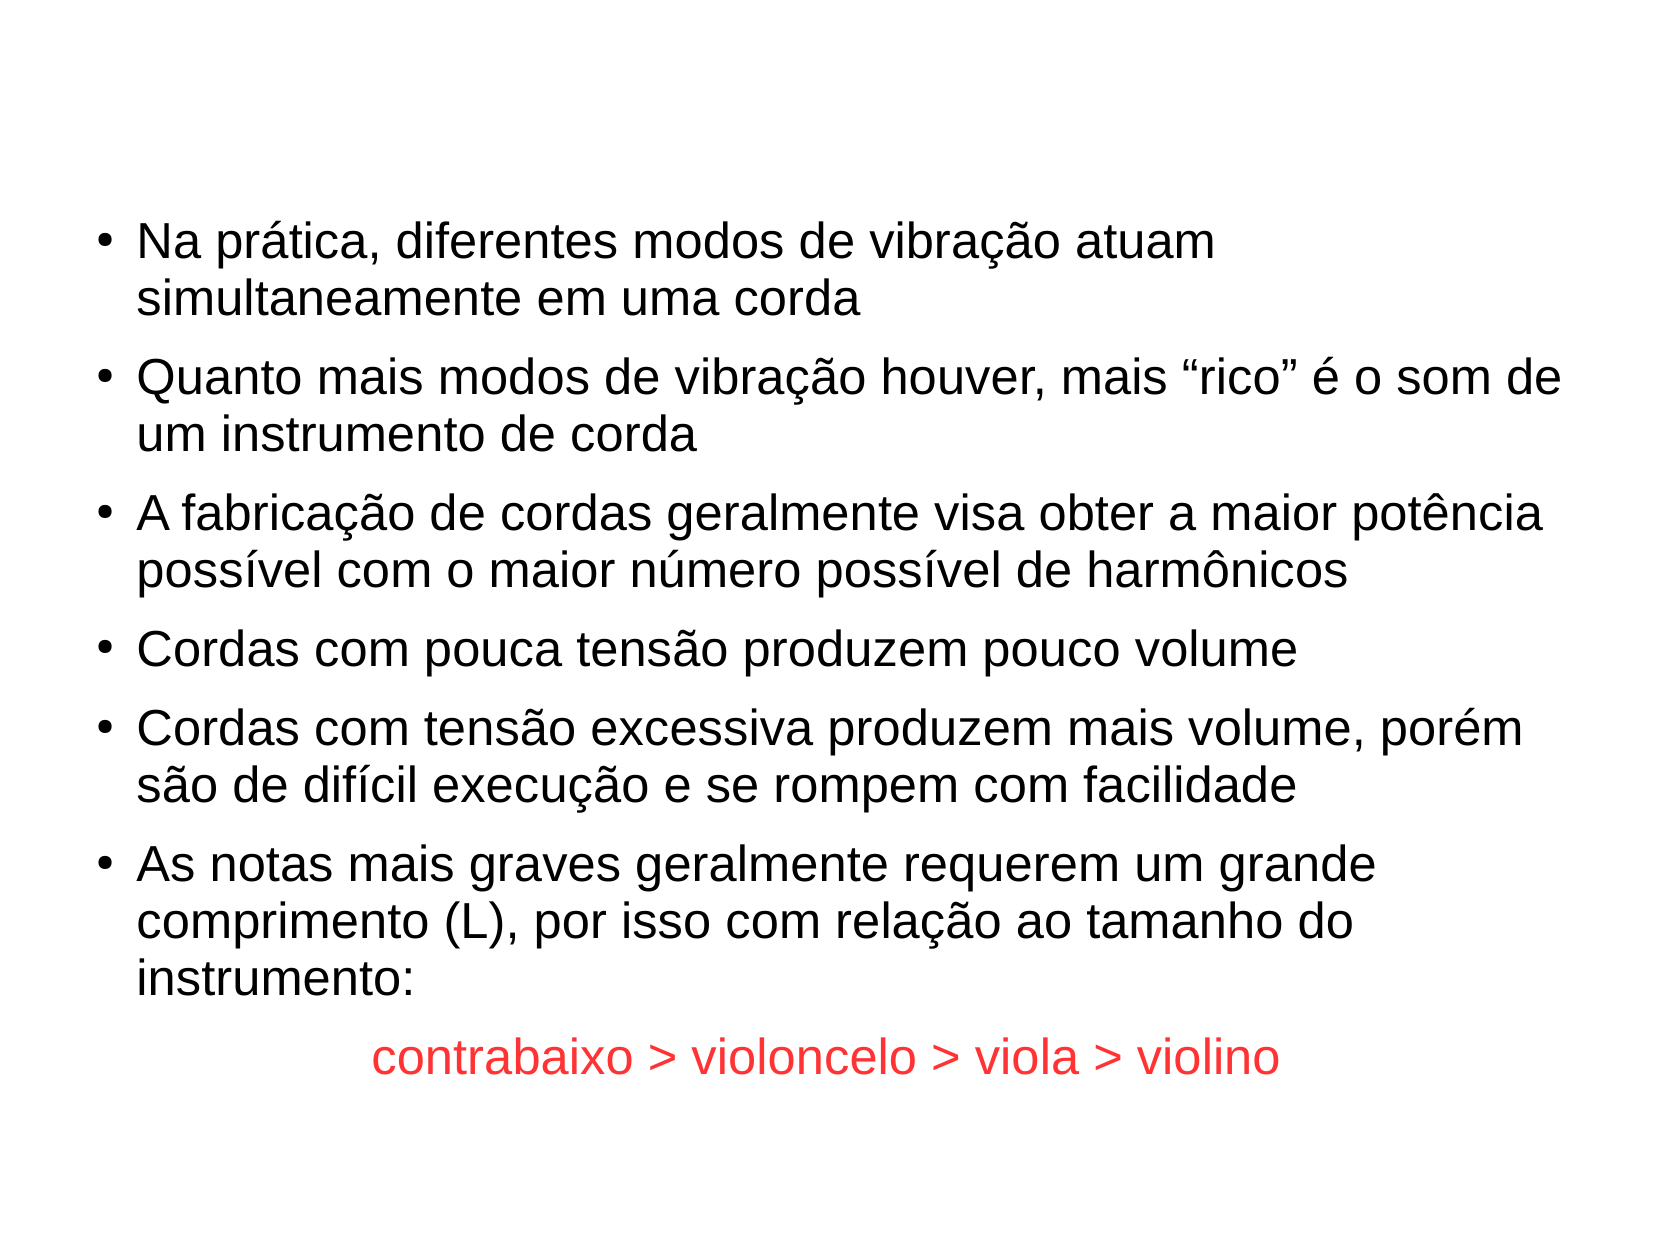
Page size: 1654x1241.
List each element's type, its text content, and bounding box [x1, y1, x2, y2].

list Na prática, diferentes modos de vibração atuam simultaneamente em uma corda Quanto mais modos de vibração houver, mais “rico” é o som de um instrumento de corda A fabricação de cordas geralmente visa obter a maior potência possível com o maior número possível de harmônicos Cordas com pouca tensão produzem pouco volume Cordas com tensão excessiva produzem mais volume, porém são de difícil execução e se rompem com facilidade As notas mais graves geralmente requerem um grande comprimento (L), por isso com relação ao tamanho do instrumento: contrabaixo > violoncelo > viola > violino [82, 212, 1571, 1134]
